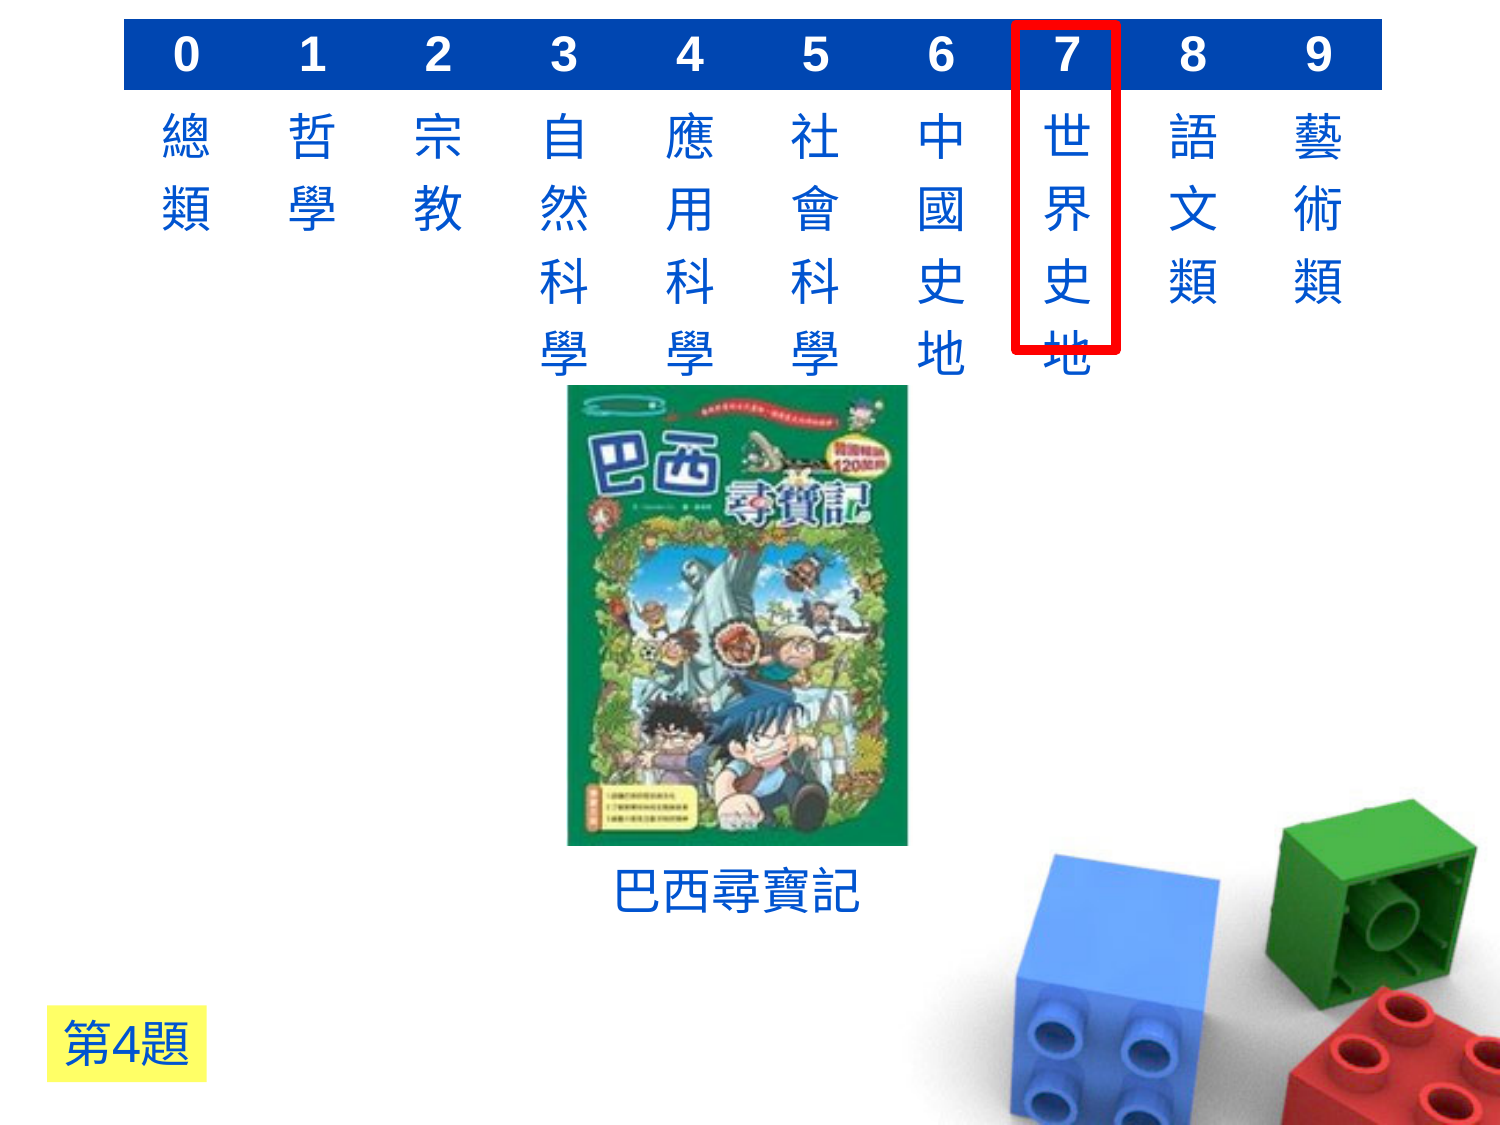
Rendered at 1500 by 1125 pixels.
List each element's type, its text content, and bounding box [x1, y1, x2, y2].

table_cell 自然科學 [501, 90, 627, 395]
picture [249, 187, 1500, 1125]
table_cell 總類 [124, 90, 250, 395]
table_header 7 [1004, 19, 1130, 90]
table_header 0 [124, 19, 250, 90]
text_box 巴西尋寶記 [596, 851, 886, 927]
table_cell 應用科學 [627, 90, 753, 385]
text_box 第4題 [47, 1005, 207, 1083]
table_cell 哲學 [250, 90, 376, 395]
table_header 5 [753, 19, 879, 90]
table_cell 世界史地 [1004, 90, 1130, 395]
table_header 9 [1256, 19, 1382, 90]
table_header 6 [879, 19, 1004, 90]
table_header 7 [1020, 30, 1111, 90]
table_cell 宗教 [376, 90, 501, 395]
table_header 3 [501, 19, 627, 90]
table_header 4 [627, 19, 753, 90]
table_cell 社會科學 [753, 90, 879, 385]
table_header 2 [376, 19, 501, 90]
table_cell 語文類 [1130, 90, 1256, 395]
table_header 8 [1130, 19, 1256, 90]
table_cell 中國史地 [879, 90, 1004, 395]
table_header 1 [250, 19, 376, 90]
table_cell 藝術類 [1256, 90, 1382, 395]
table_cell 世界史地 [1020, 90, 1111, 345]
